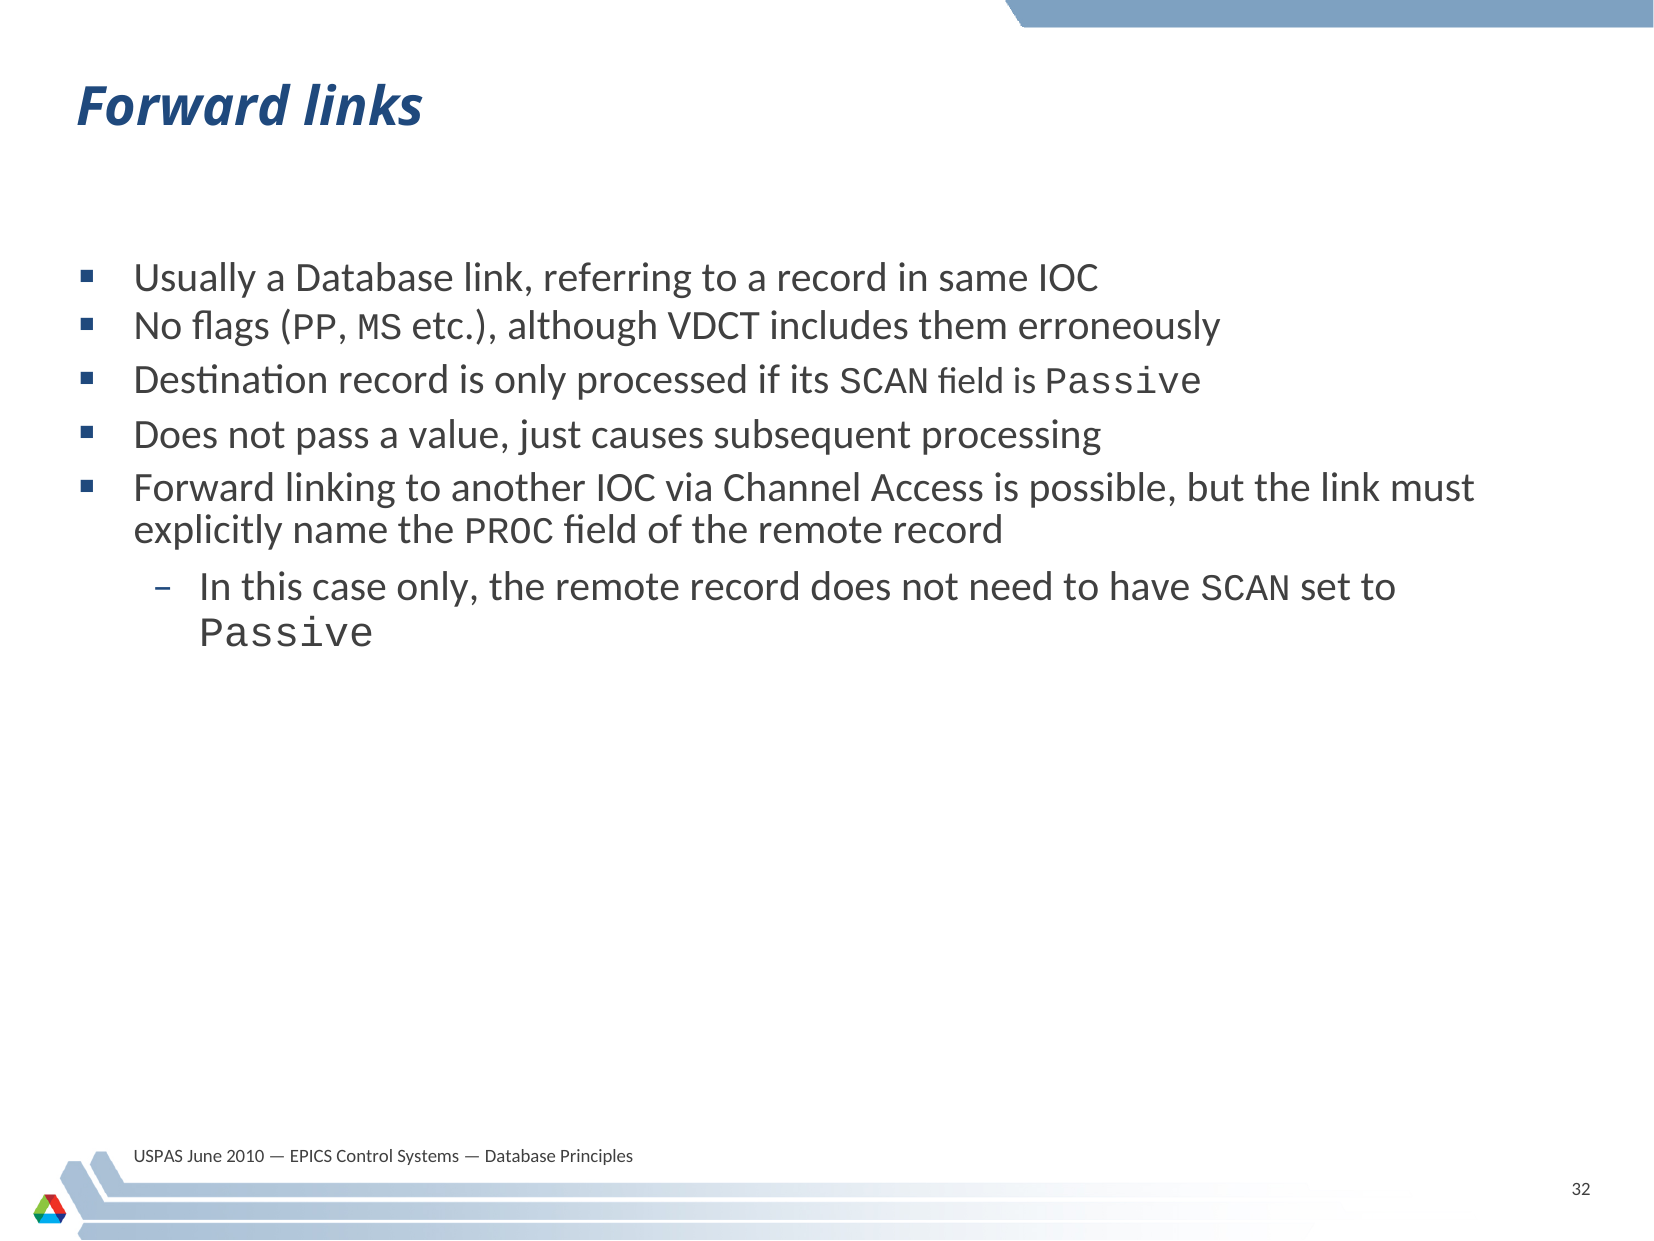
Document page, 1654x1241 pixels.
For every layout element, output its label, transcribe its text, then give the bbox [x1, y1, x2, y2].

list Usually a Database link, referring to a record in same IOC No flags (PP, MS etc.), although VDCT includes them erroneously Destination record is only processed if its SCAN field is Passive Does not pass a value, just causes subsequent processing Forward linking to another IOC via Channel Access is possible, but the link must explicitly name the PROC field of the remote record In this case only, the remote record does not need to have SCAN set to Passive [62, 253, 1498, 1087]
picture [0, 1143, 1654, 1240]
picture [0, 0, 1654, 29]
title Forward links [61, 59, 1500, 138]
